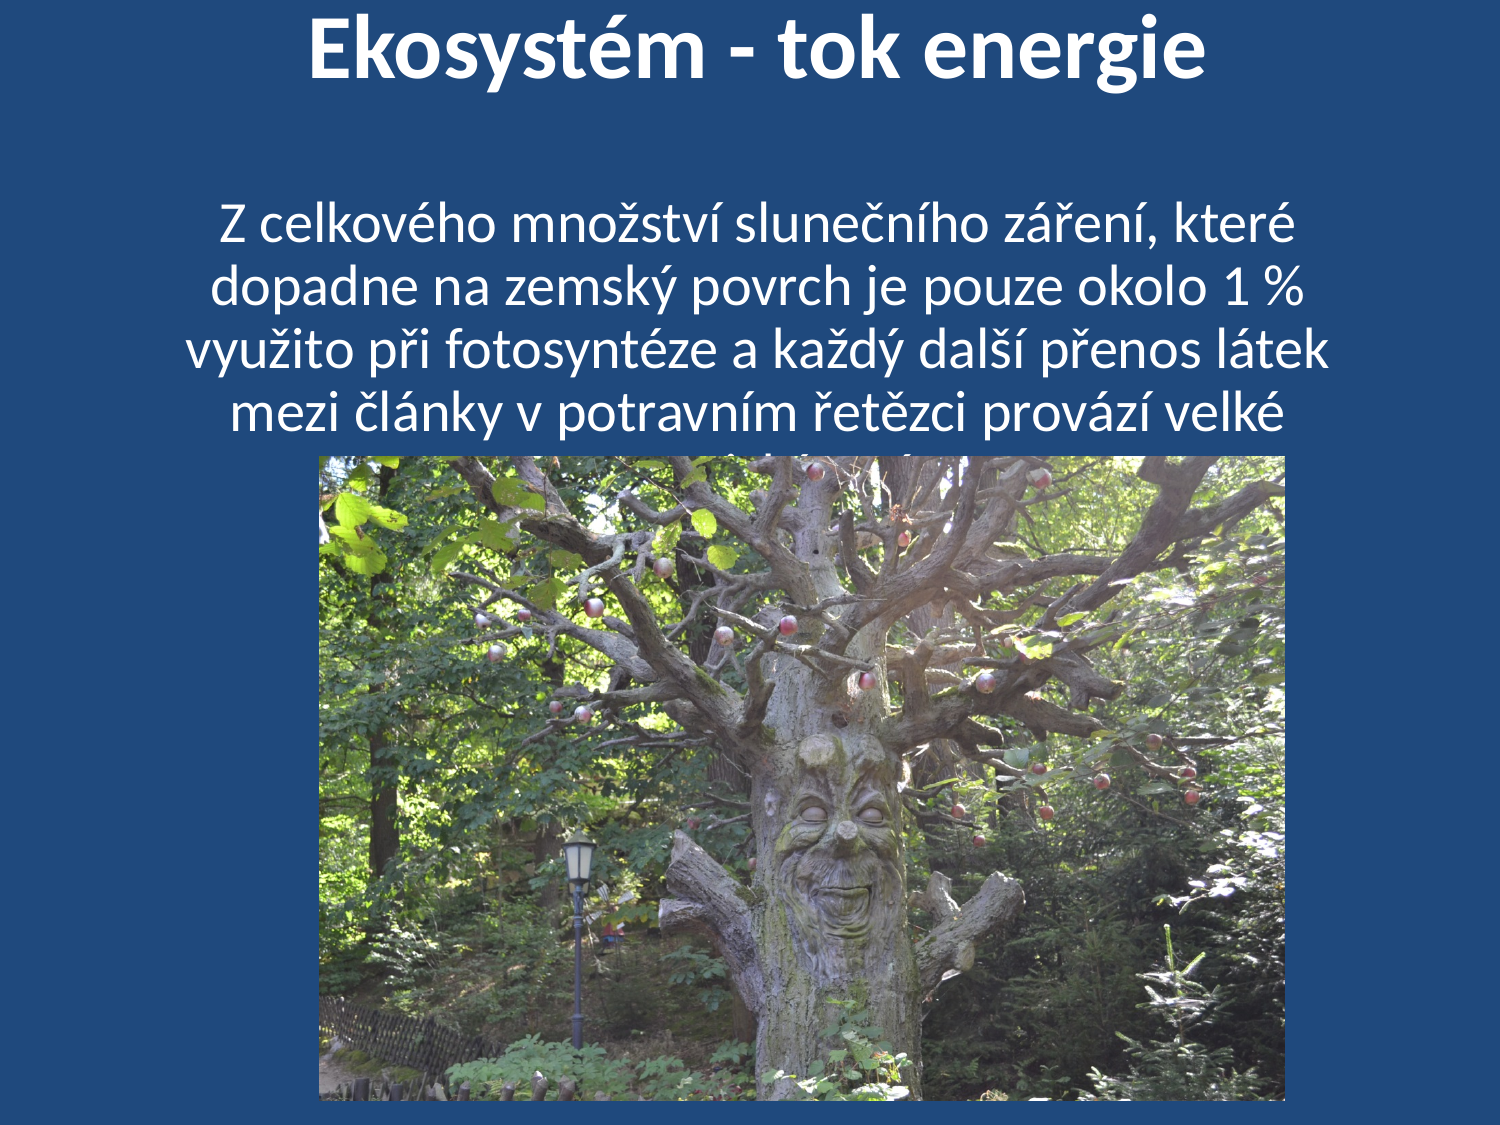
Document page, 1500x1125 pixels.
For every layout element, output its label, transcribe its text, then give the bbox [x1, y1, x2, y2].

title Z celkového množství slunečního záření, které dopadne na zemský povrch je pouze okolo 1 % využito při fotosyntéze a každý další přenos látek mezi články v potravním řetězci provází velké energetické ztráty. [120, 184, 1396, 426]
text_box Ekosystém - tok energie [120, 0, 1396, 136]
picture [319, 456, 1285, 1101]
